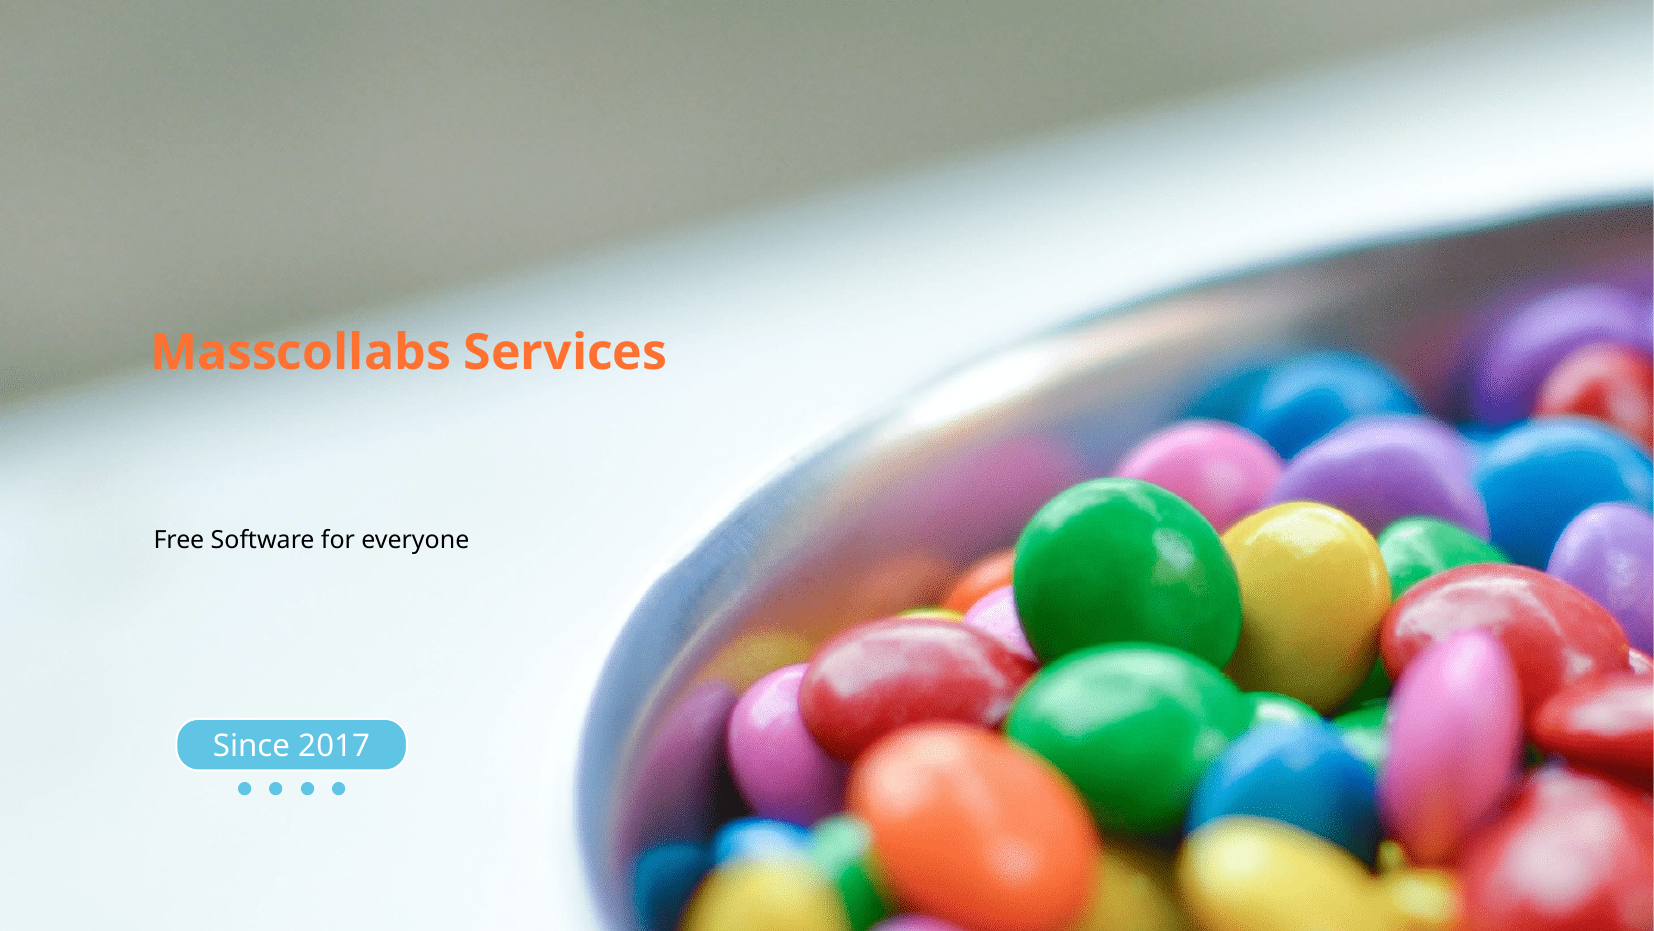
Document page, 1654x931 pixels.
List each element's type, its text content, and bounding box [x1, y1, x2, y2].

text_box [238, 782, 252, 796]
text_box Since 2017 [178, 720, 405, 769]
text_box [269, 782, 283, 796]
text_box [332, 782, 346, 796]
title Masscollabs Services [150, 287, 753, 413]
text_box [301, 782, 315, 796]
title Free Software for everyone [153, 451, 640, 627]
picture [0, 0, 1654, 931]
